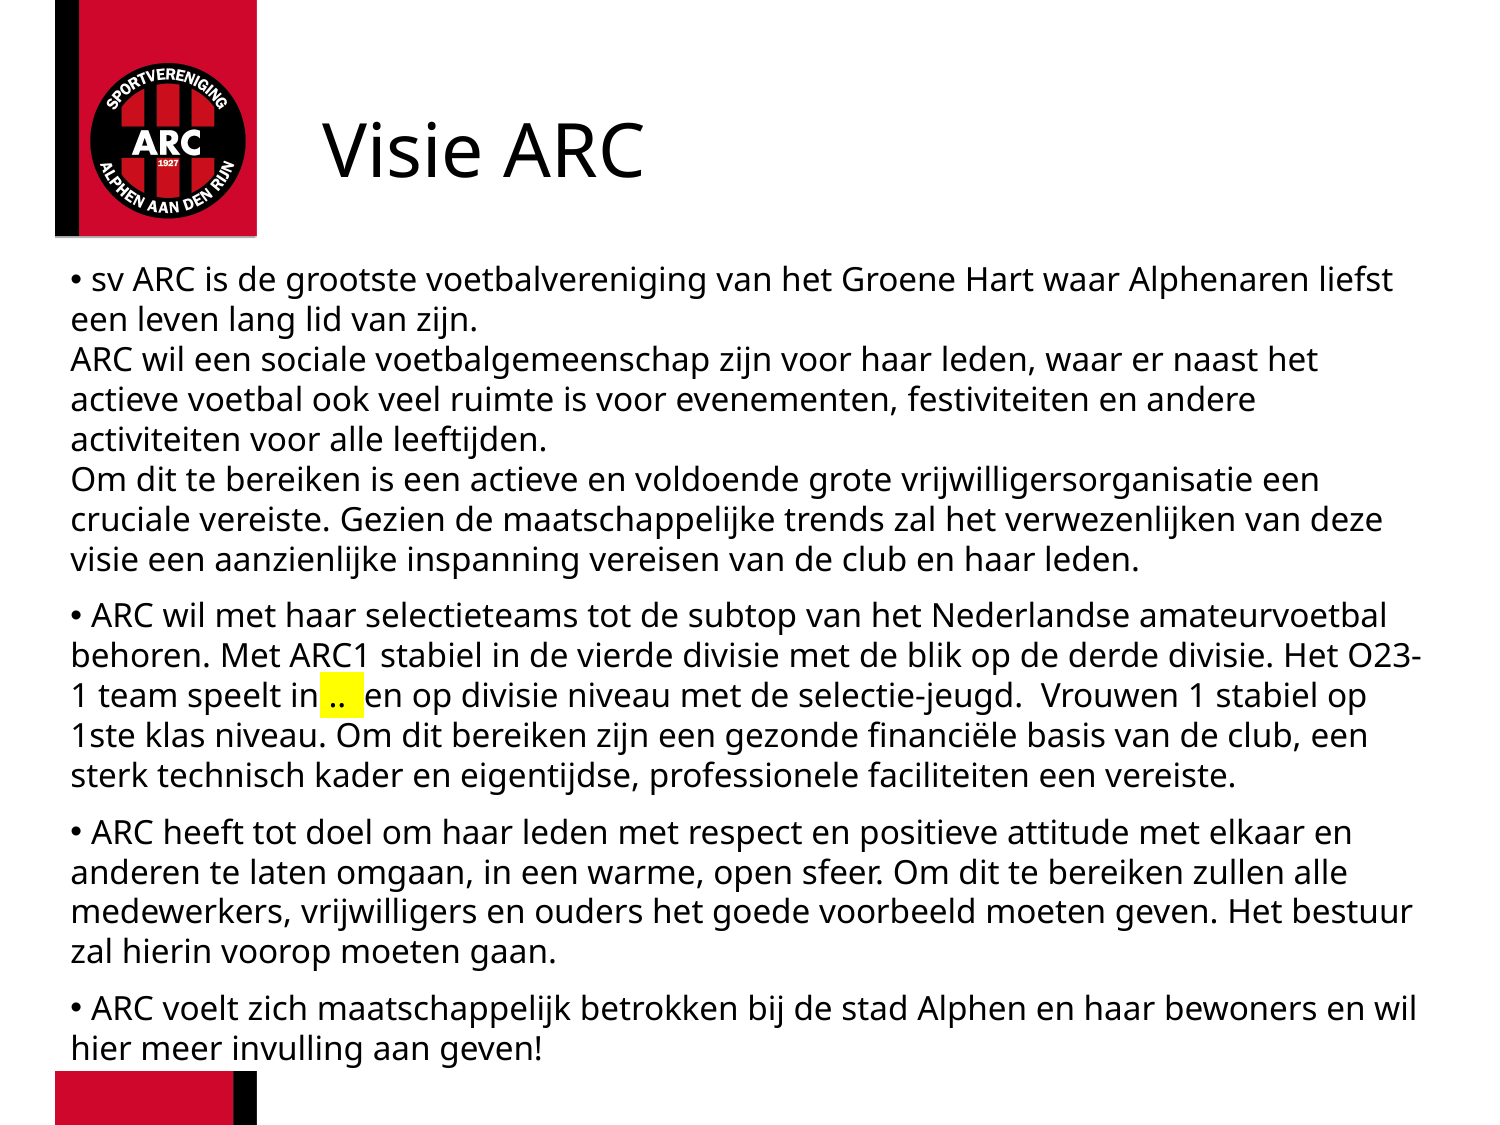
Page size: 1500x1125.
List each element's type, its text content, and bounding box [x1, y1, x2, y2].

title Visie ARC [307, 59, 1490, 236]
picture [55, 1072, 257, 1125]
subtitle sv ARC is de grootste voetbalvereniging van het Groene Hart waar Alphenaren liefst een leven lang lid van zijn. ​ ARC wil een sociale voetbalgemeenschap zijn voor haar leden, waar er naast het actieve voetbal ook veel ruimte is voor evenementen, festiviteiten en andere activiteiten voor alle leeftijden. ​ Om dit te bereiken is een actieve en voldoende grote vrijwilligersorganisatie een cruciale vereiste. Gezien de maatschappelijke trends zal het verwezenlijken van deze visie een aanzienlijke inspanning vereisen van de club en haar leden.​ ARC wil met haar selectieteams tot de subtop van het Nederlandse amateurvoetbal behoren. Met ARC1 stabiel in de vierde divisie met de blik op de derde divisie. Het O23-1 team speelt in .. en op divisie niveau met de selectie-jeugd. Vrouwen 1 stabiel op 1ste klas niveau. Om dit bereiken zijn een gezonde financiële basis van de club, een sterk technisch kader en eigentijdse, professionele faciliteiten een vereiste. ​ ARC heeft tot doel om haar leden met respect en positieve attitude met elkaar en anderen te laten omgaan, in een warme, open sfeer. Om dit te bereiken zullen alle medewerkers, vrijwilligers en ouders het goede voorbeeld moeten geven. Het bestuur zal hierin voorop moeten gaan.​ ARC voelt zich maatschappelijk betrokken bij de stad Alphen en haar bewoners en wil hier meer invulling aan geven! [55, 251, 1445, 1125]
picture [55, 0, 257, 236]
